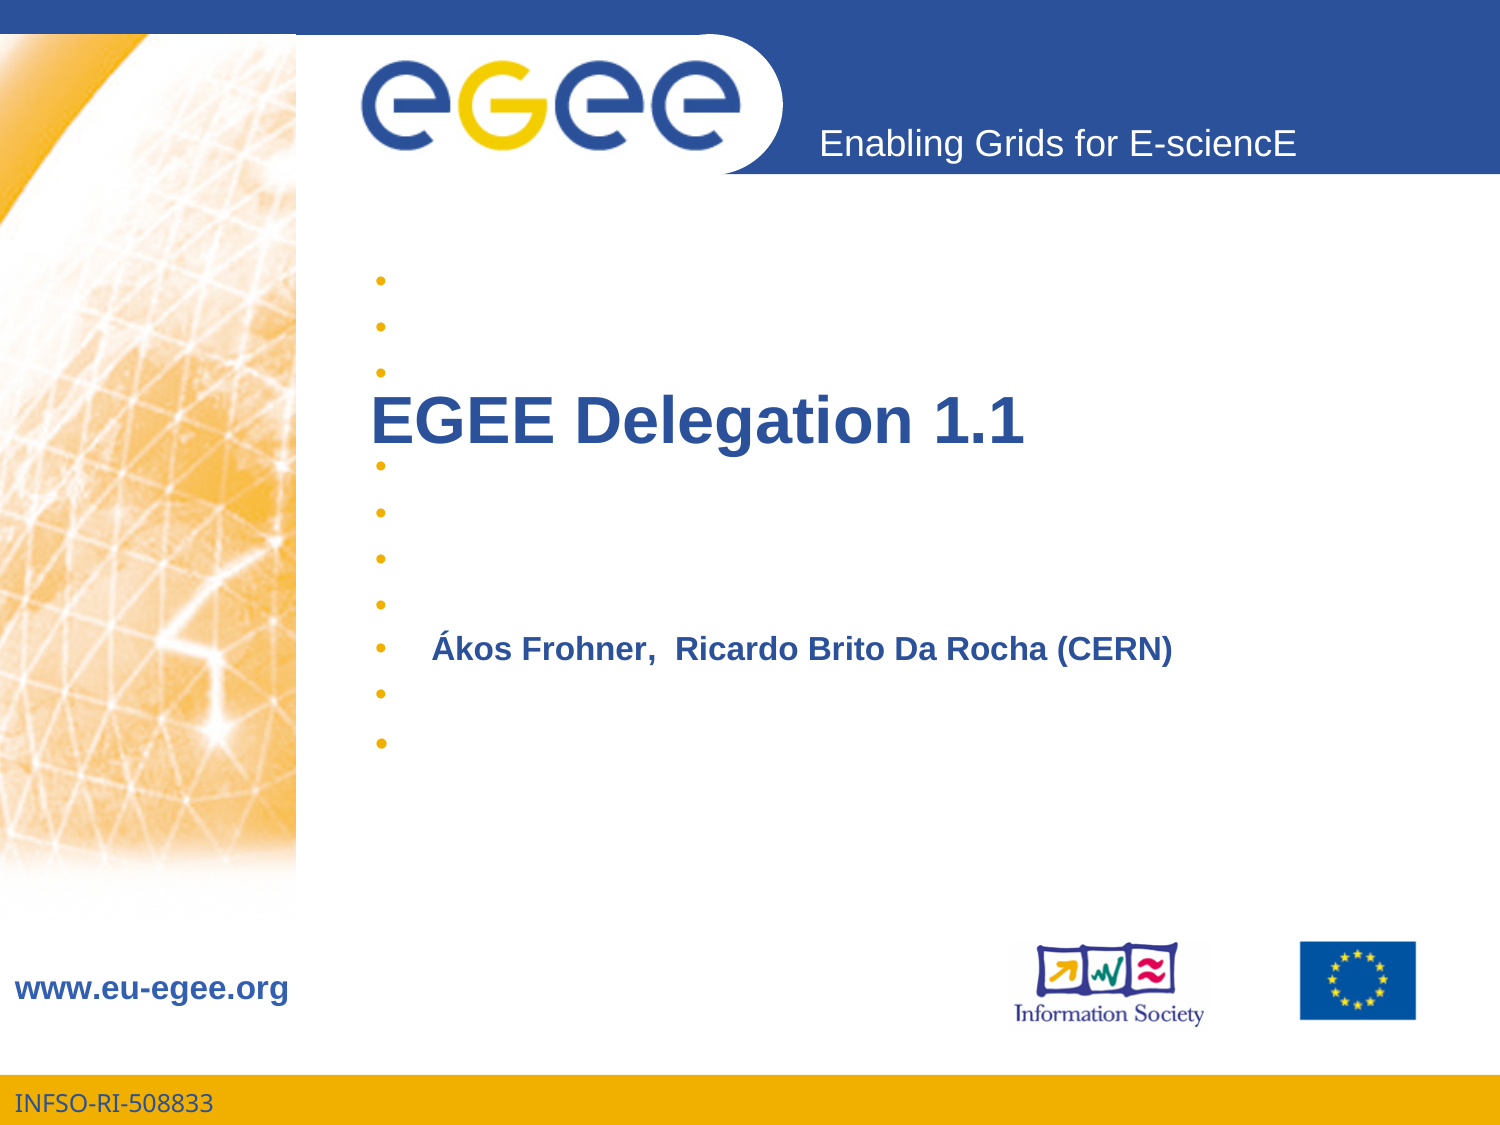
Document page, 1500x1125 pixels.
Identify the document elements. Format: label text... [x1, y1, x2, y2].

list Ákos Frohner, Ricardo Brito Da Rocha (CERN) [375, 262, 1463, 1032]
picture [0, 34, 296, 921]
title EGEE Delegation 1.1 [355, 375, 1426, 567]
picture [355, 56, 748, 154]
